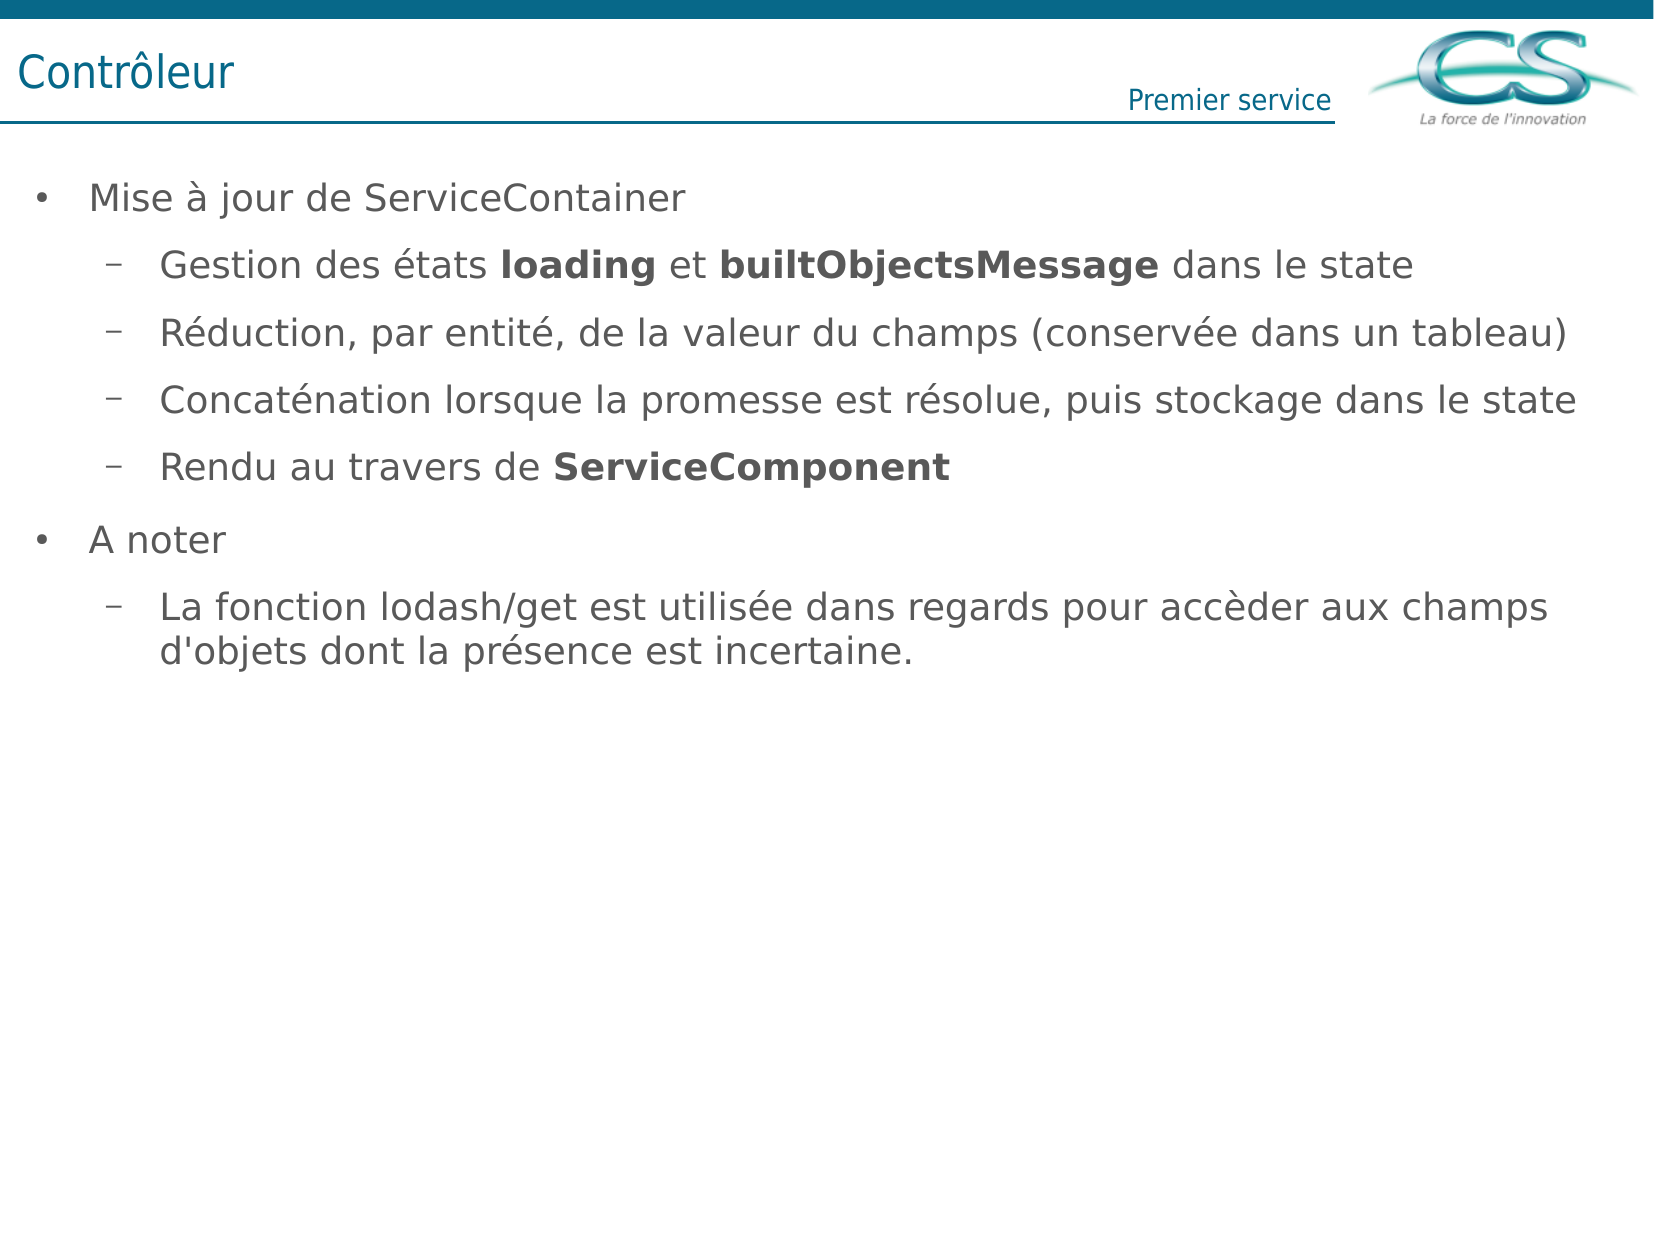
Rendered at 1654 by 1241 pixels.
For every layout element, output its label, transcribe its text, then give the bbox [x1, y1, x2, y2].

picture [1368, 28, 1642, 128]
text_box Premier service [1116, 71, 1359, 164]
title Contrôleur [17, 46, 1368, 106]
list Mise à jour de ServiceContainer Gestion des états loading et builtObjectsMessage dans le state Réduction, par entité, de la valeur du champs (conservée dans un tableau) Concaténation lorsque la promesse est résolue, puis stockage dans le state Rendu au travers de ServiceComponent A noter La fonction lodash/get est utilisée dans regards pour accèder aux champs d'objets dont la présence est incertaine. [17, 177, 1630, 1217]
